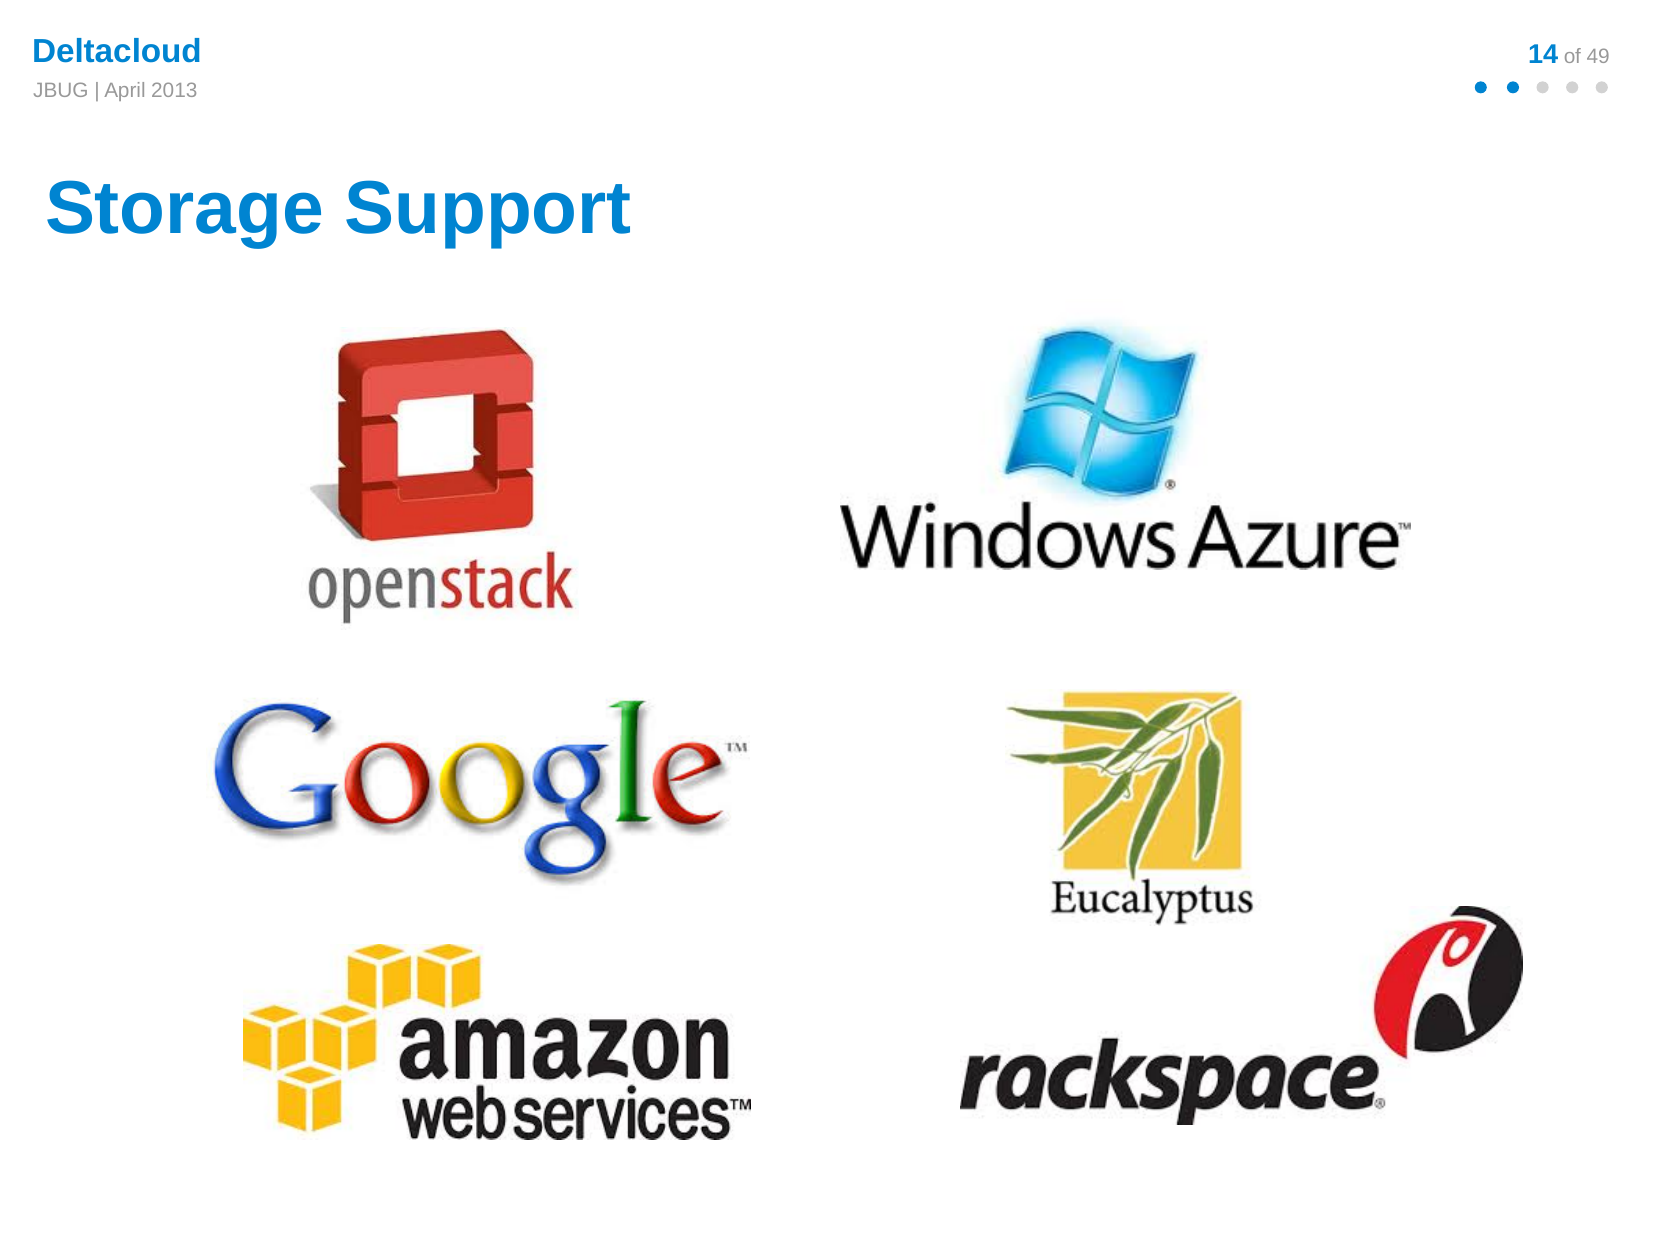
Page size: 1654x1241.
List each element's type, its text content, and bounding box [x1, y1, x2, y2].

title Deltacloud [32, 32, 222, 70]
picture [243, 944, 751, 1141]
title Storage Support [45, 165, 1624, 250]
text_box [1536, 81, 1549, 94]
title <number> of 49 [1489, 31, 1610, 78]
picture [840, 299, 1411, 571]
picture [300, 327, 579, 631]
text_box [1506, 81, 1520, 94]
text_box [1595, 81, 1608, 94]
picture [206, 673, 751, 901]
picture [960, 689, 1523, 1126]
title JBUG | April 2013 [33, 75, 1090, 106]
text_box [1474, 81, 1487, 94]
text_box [1566, 81, 1579, 94]
